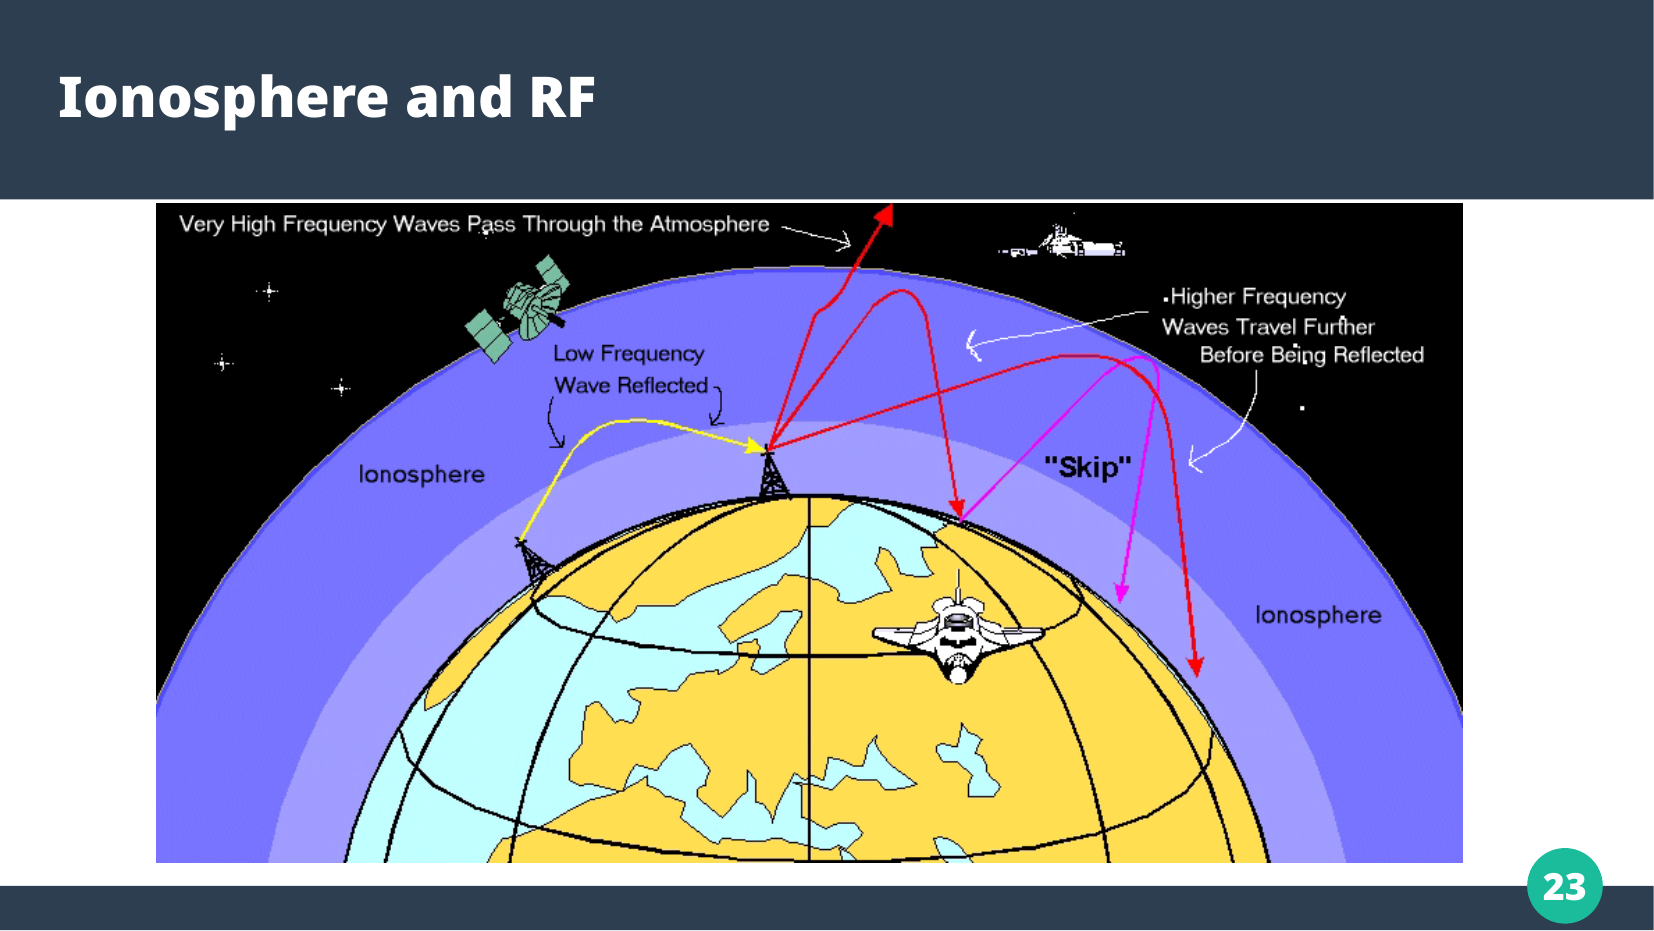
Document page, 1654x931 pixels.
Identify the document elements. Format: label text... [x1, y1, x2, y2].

title Ionosphere and RF [59, 37, 1595, 155]
picture [156, 203, 1463, 863]
